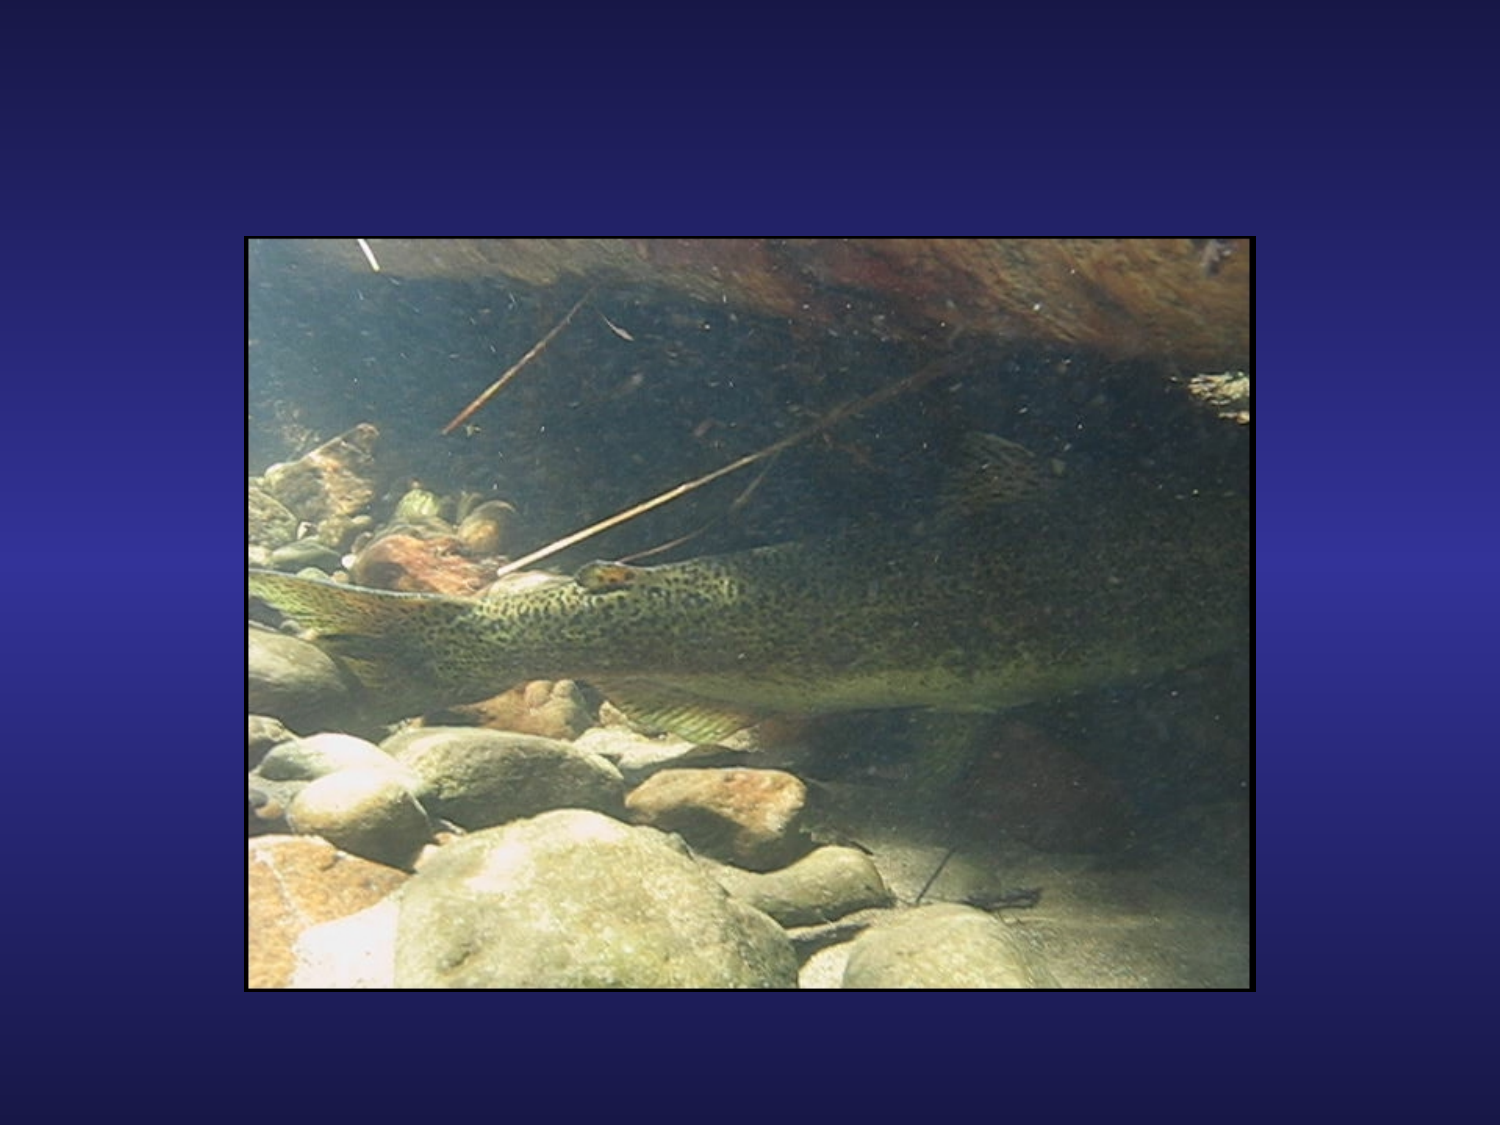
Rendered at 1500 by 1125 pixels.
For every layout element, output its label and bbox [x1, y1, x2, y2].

picture [244, 236, 1256, 992]
